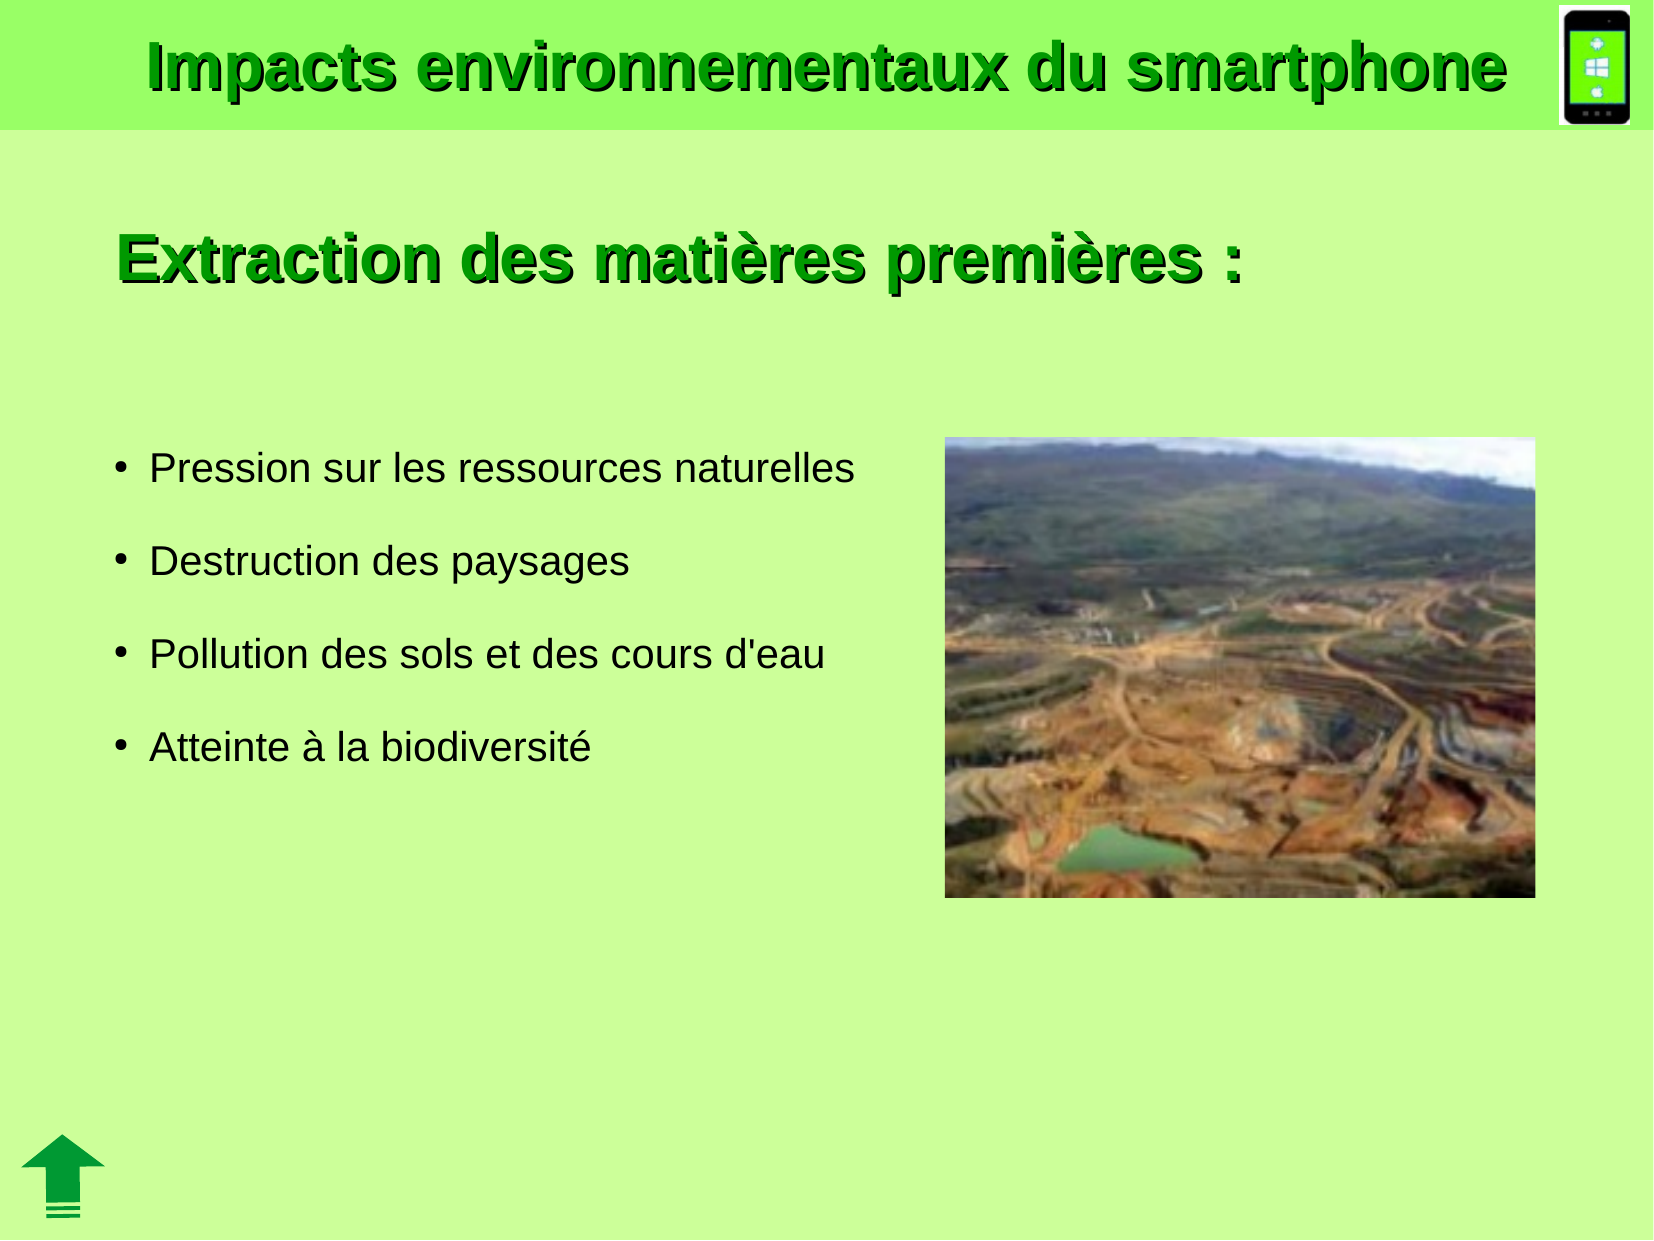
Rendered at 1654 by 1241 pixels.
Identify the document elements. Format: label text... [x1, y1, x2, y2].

text_box Extraction des matières premières : [100, 212, 1282, 303]
title Impacts environnementaux du smartphone [0, 0, 1654, 130]
text_box Pression sur les ressources naturelles Destruction des paysages Pollution des sols et des cours d'eau Atteinte à la biodiversité [98, 437, 898, 822]
picture [1559, 5, 1630, 125]
text_box [46, 1206, 81, 1211]
text_box [46, 1213, 81, 1219]
text_box [21, 1134, 105, 1203]
picture [944, 437, 1536, 898]
